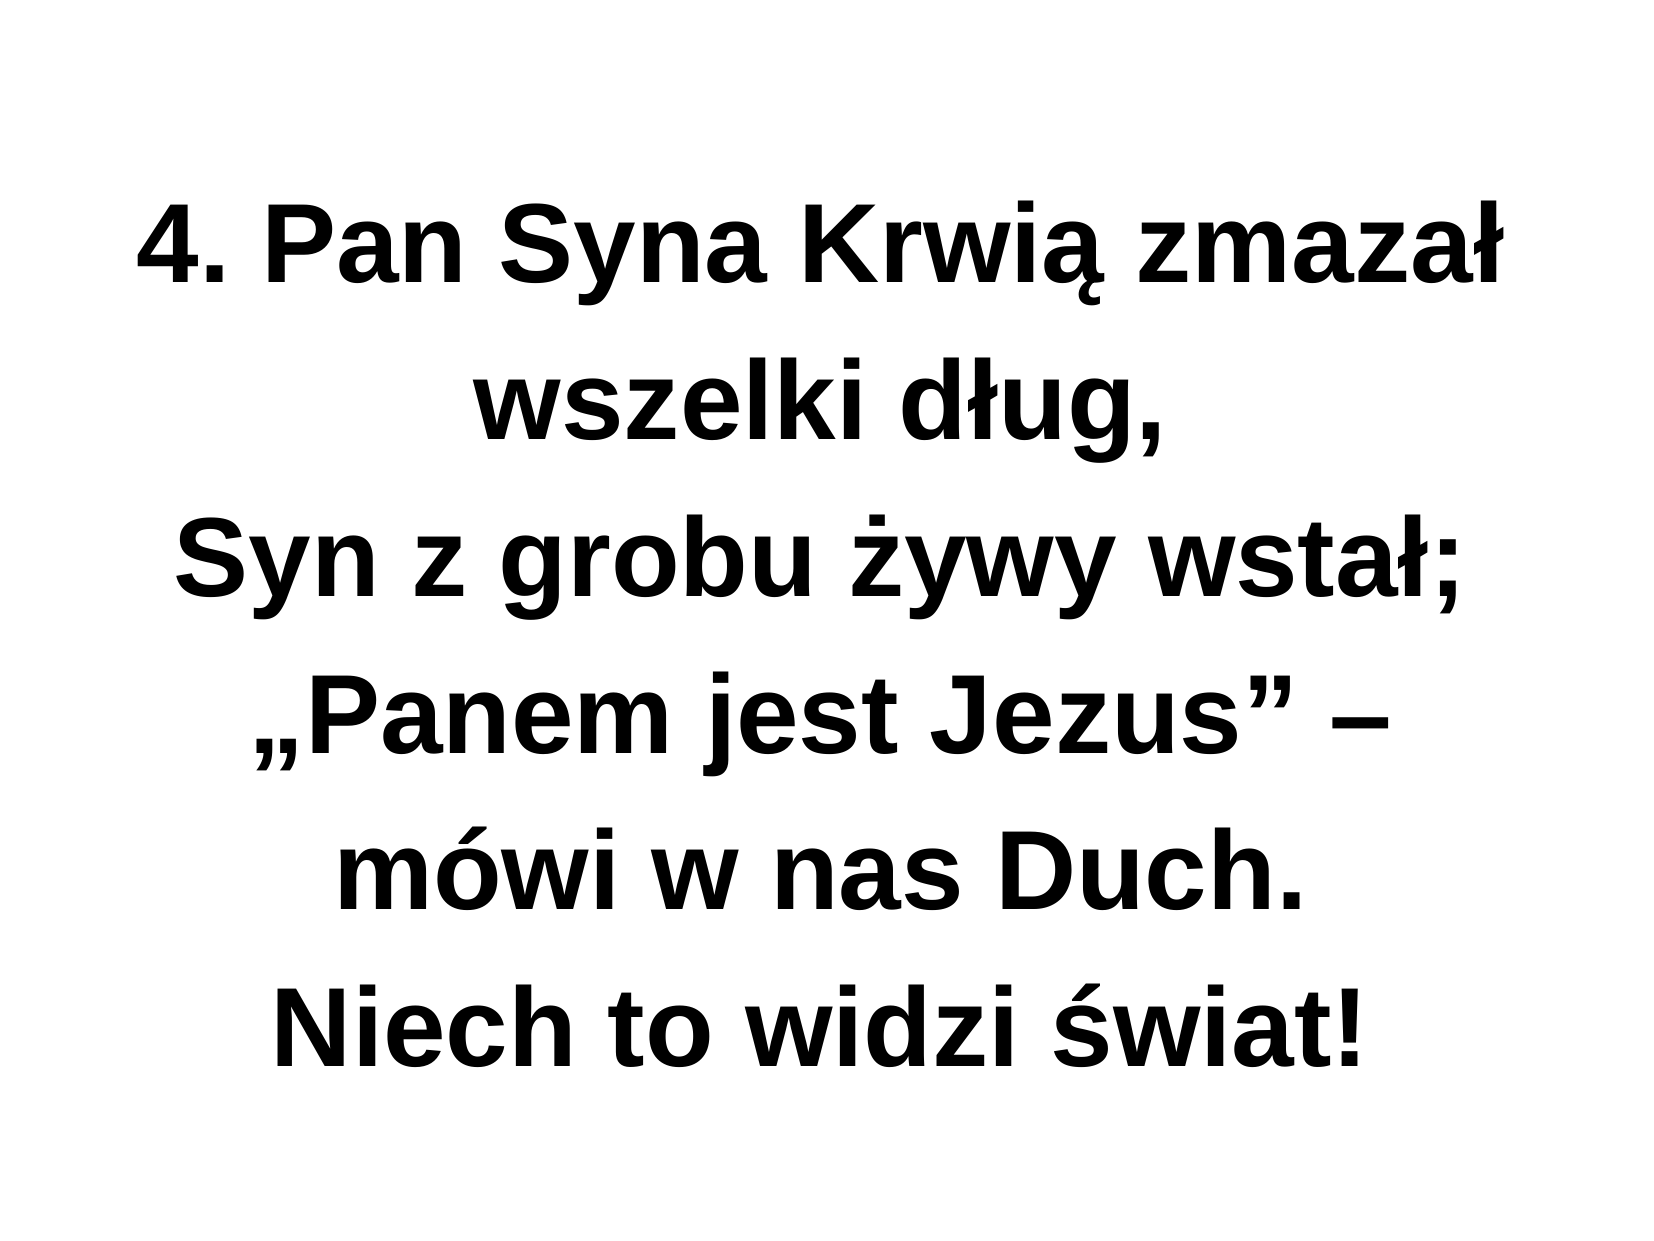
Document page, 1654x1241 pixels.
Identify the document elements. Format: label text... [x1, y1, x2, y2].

subtitle 4. Pan Syna Krwią zmazał wszelki dług, Syn z grobu żywy wstał; „Panem jest Jezus” – mówi w nas Duch. Niech to widzi świat! [0, 0, 1642, 1241]
